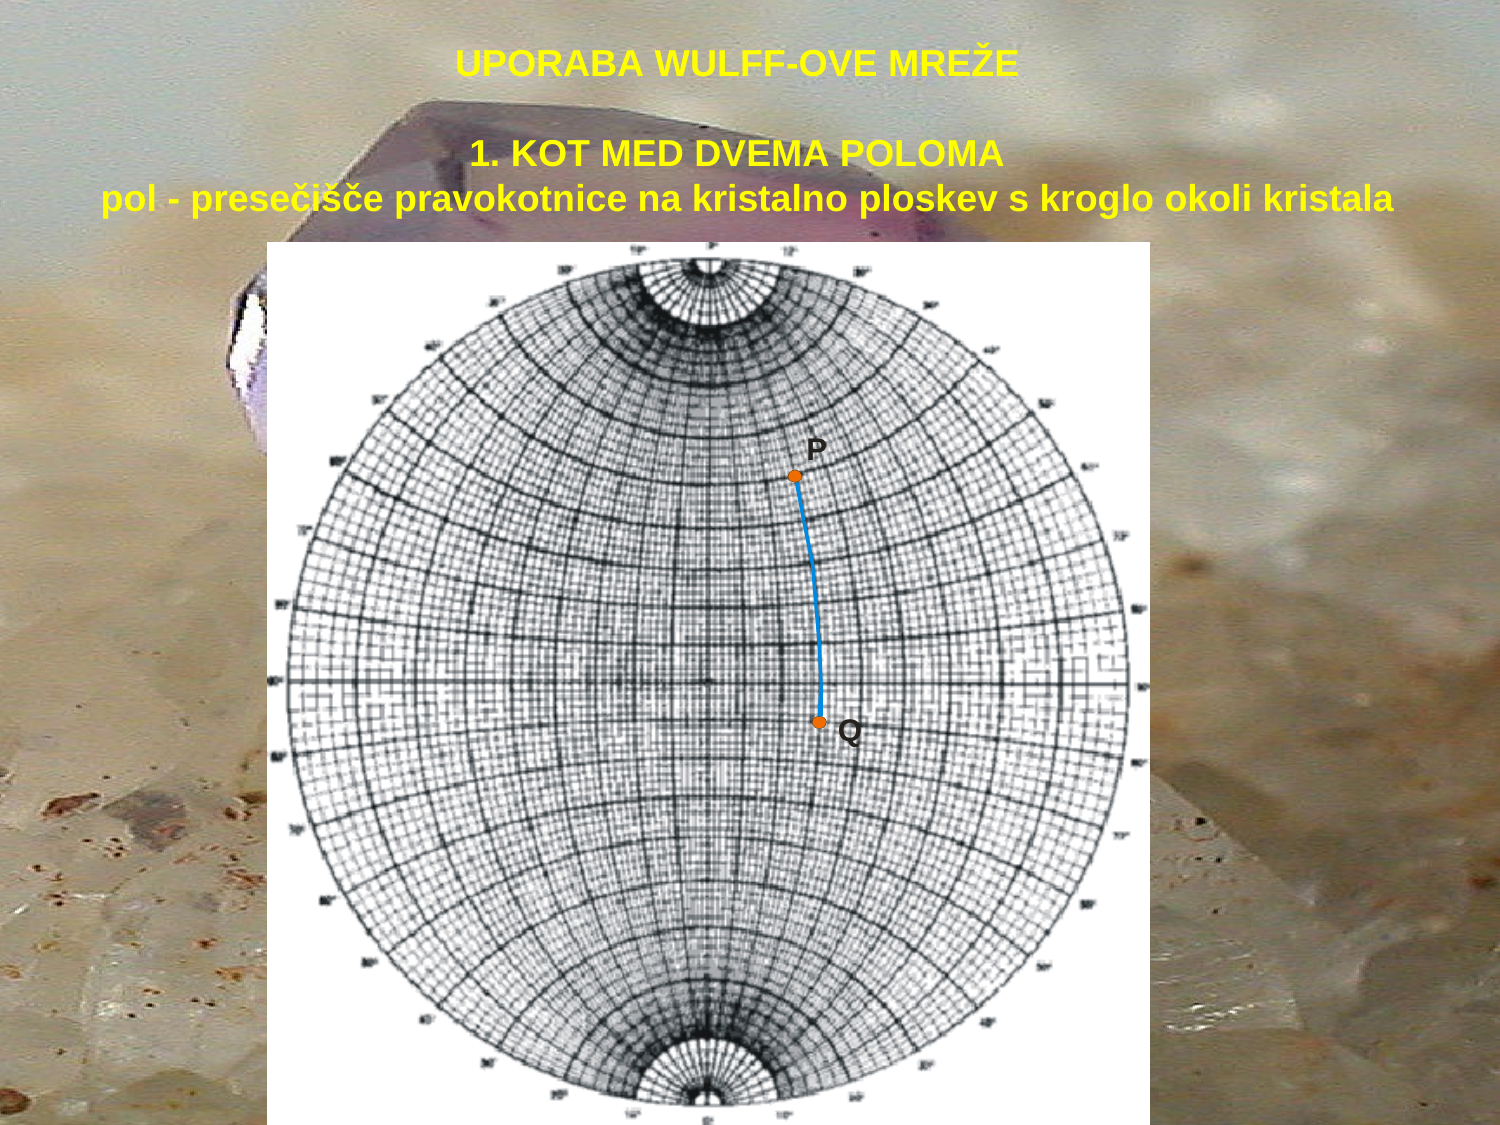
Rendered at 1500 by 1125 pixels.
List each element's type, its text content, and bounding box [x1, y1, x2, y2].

chart [265, 239, 1152, 1125]
text_box UPORABA WULFF-OVE MREŽE 1. KOT MED DVEMA POLOMA pol - presečišče pravokotnice na kristalno ploskev s kroglo okoli kristala [64, 30, 1410, 227]
picture [0, 0, 1500, 1125]
